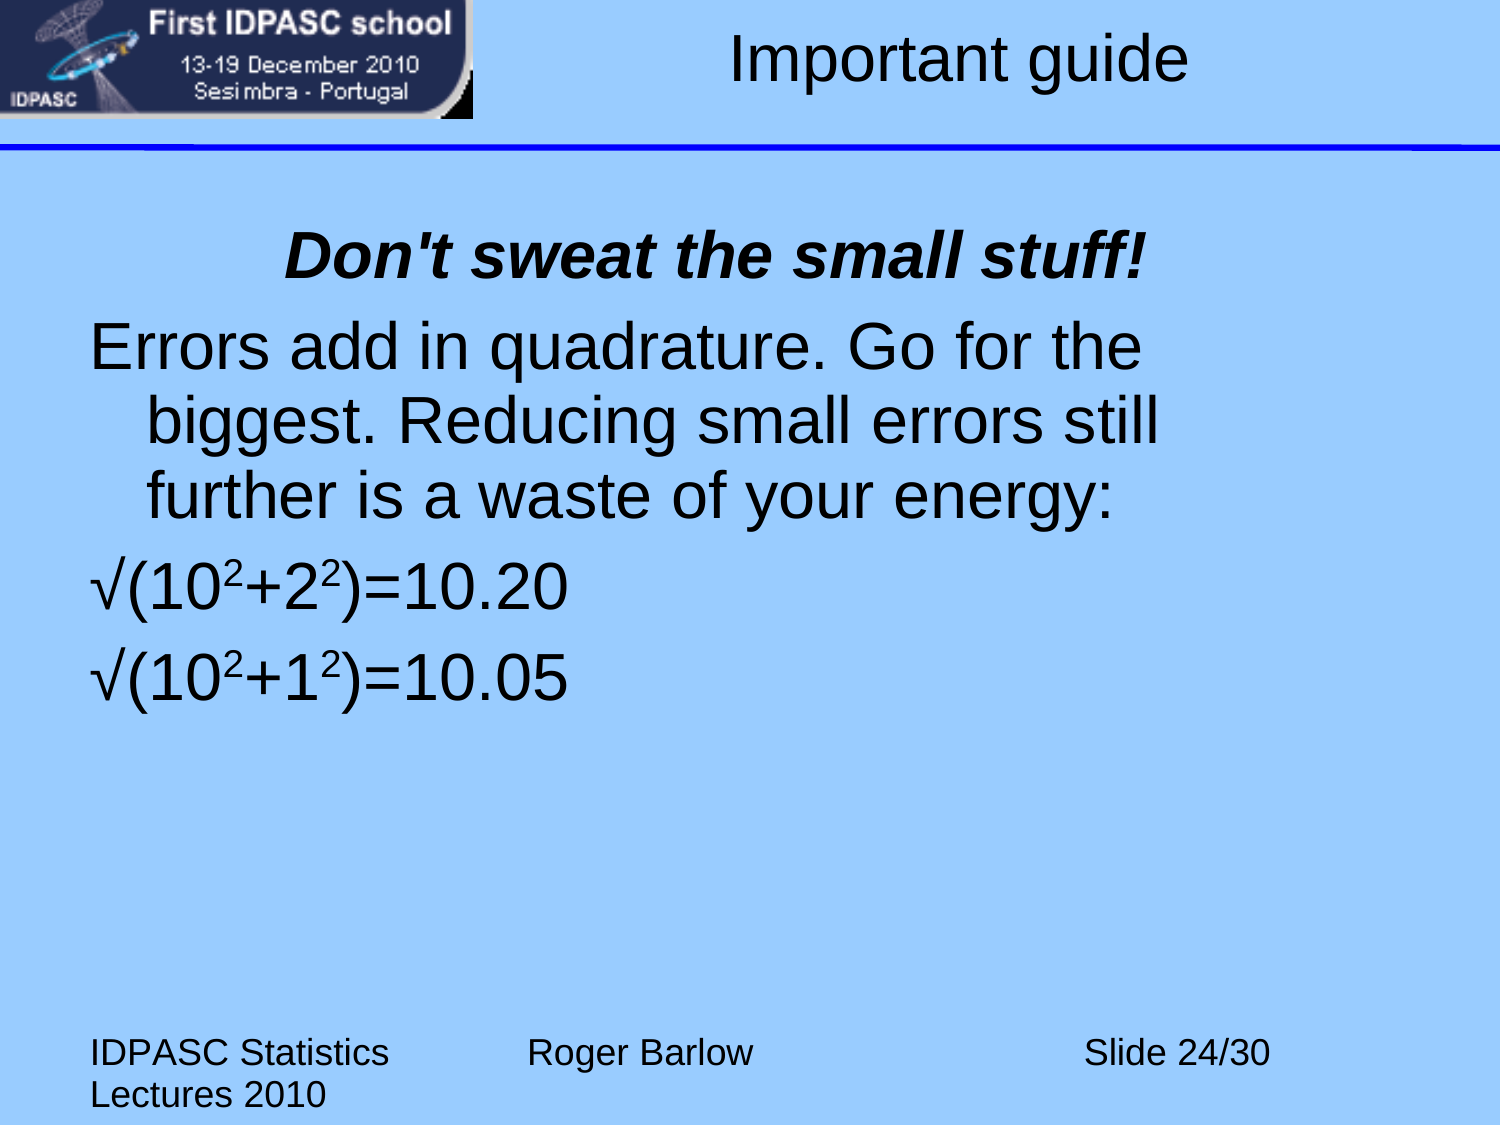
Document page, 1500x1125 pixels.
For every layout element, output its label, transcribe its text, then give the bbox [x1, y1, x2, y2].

title Important guide [501, 7, 1418, 111]
list Don't sweat the small stuff! Errors add in quadrature. Go for the biggest. Reducing small errors still further is a waste of your energy: √(102+22)=10.20 √(102+12)=10.05 [75, 206, 1359, 1010]
picture [0, 0, 473, 119]
